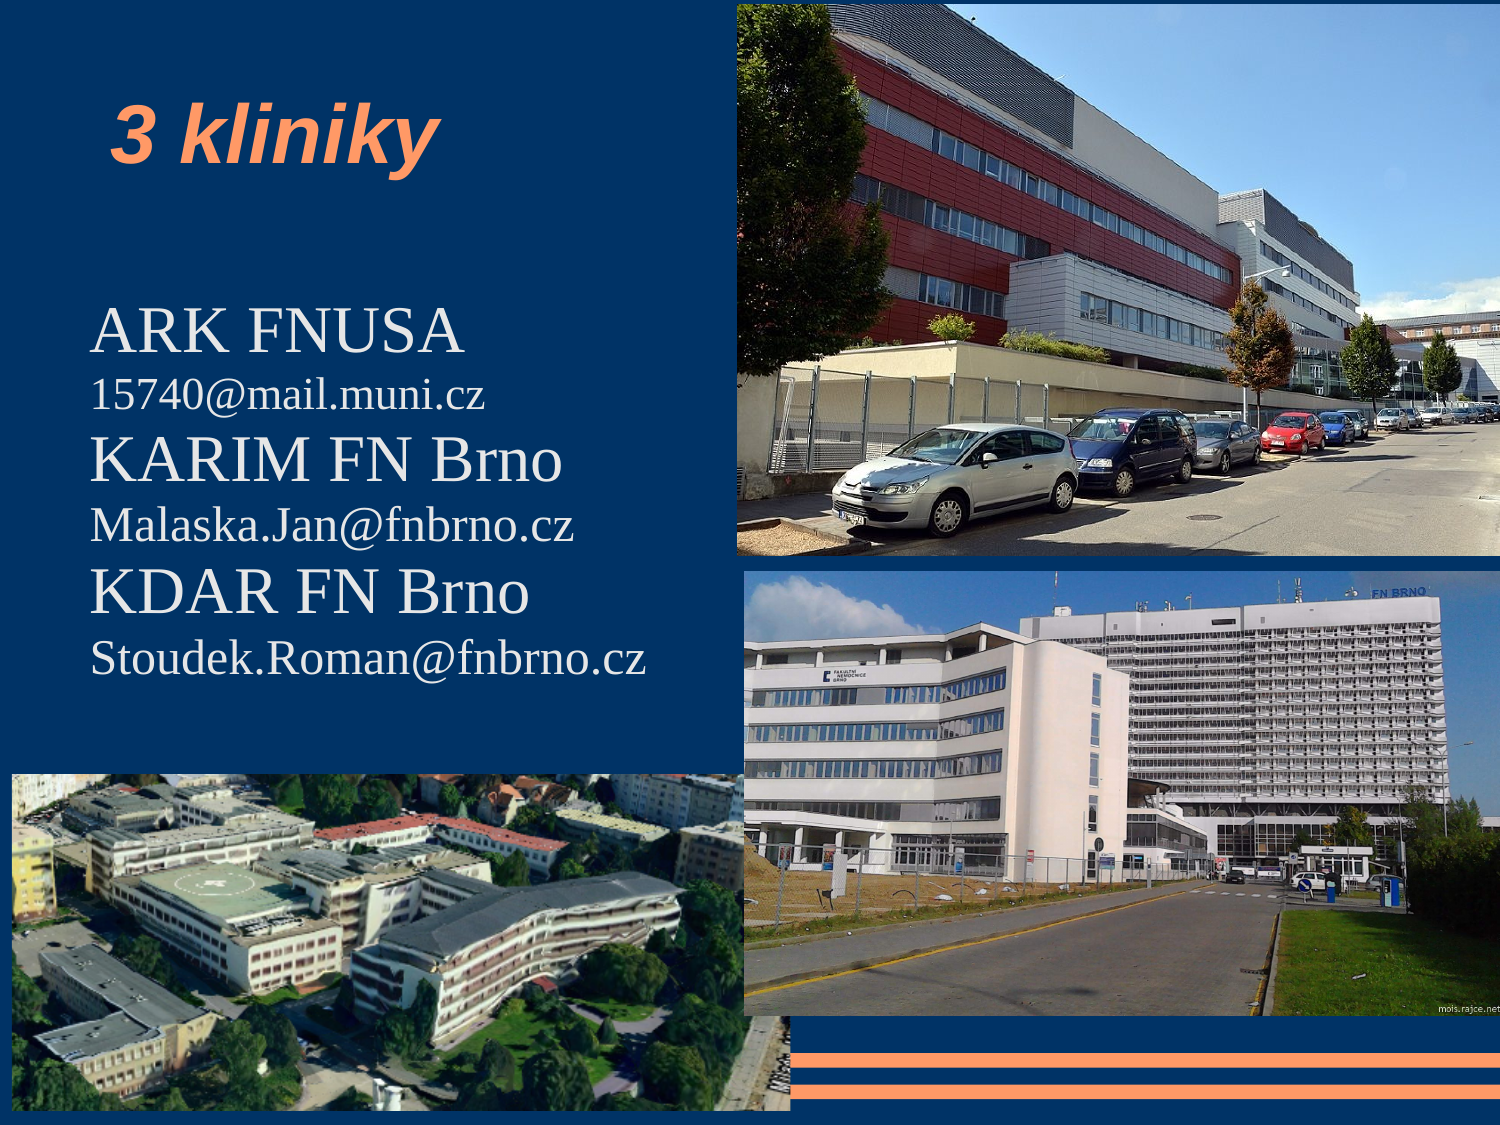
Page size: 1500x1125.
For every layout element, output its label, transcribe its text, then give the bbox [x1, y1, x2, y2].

picture [11, 571, 1500, 1111]
title 3 kliniky [110, 41, 737, 230]
picture [737, 4, 1500, 556]
list ARK FNUSA 15740@mail.muni.cz KARIM FN Brno Malaska.Jan@fnbrno.cz KDAR FN Brno Stoudek.Roman@fnbrno.cz [33, 292, 1339, 774]
